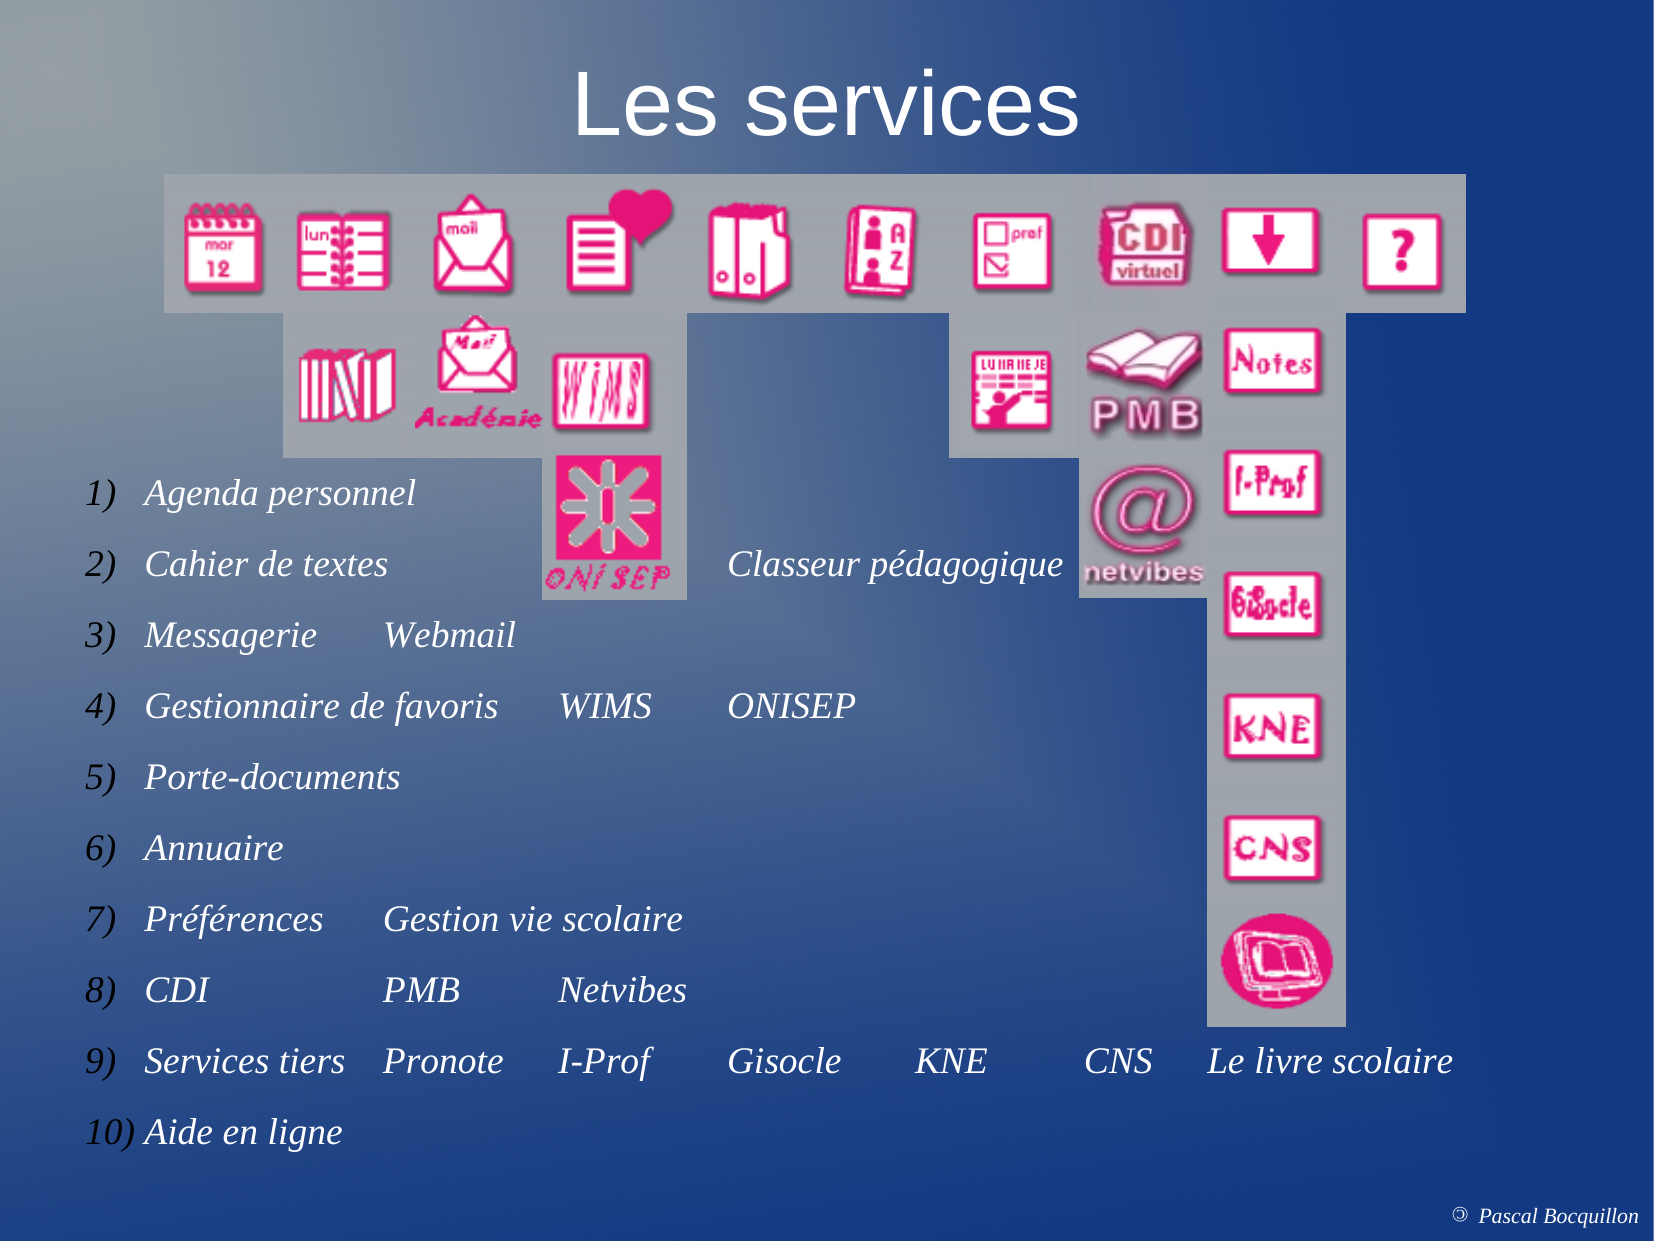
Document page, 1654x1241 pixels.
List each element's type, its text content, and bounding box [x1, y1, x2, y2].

title Les services [104, 0, 1550, 208]
text_box © [1443, 1191, 1479, 1239]
picture [0, 0, 1654, 1241]
list Agenda personnel Cahier de textes Classeur pédagogique Messagerie Webmail Gestionnaire de favoris WIMS ONISEP Porte-documents Annuaire Préférences Gestion vie scolaire CDI PMB Netvibes Services tiers Pronote I-Prof Gisocle KNE CNS Le livre scolaire Aide en ligne [85, 472, 1569, 1217]
subtitle Pascal Bocquillon [1464, 1192, 1654, 1241]
